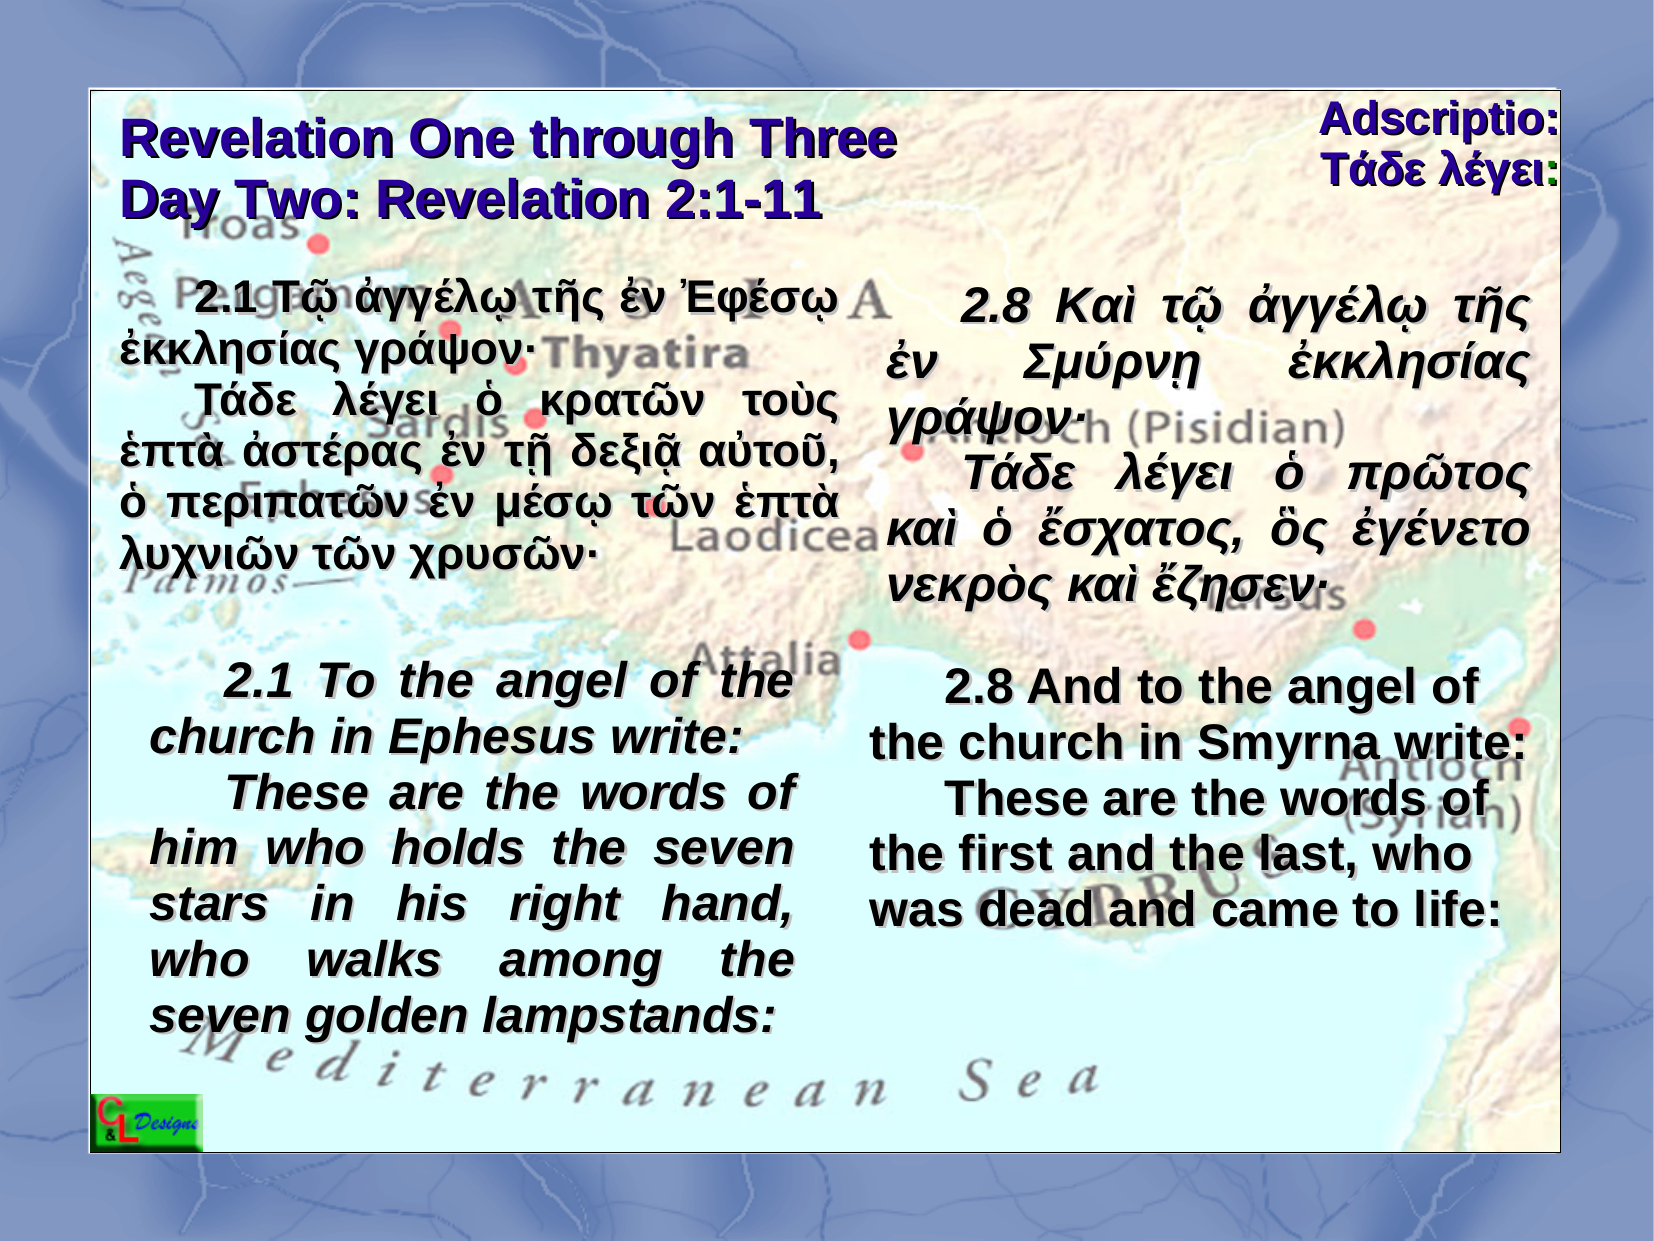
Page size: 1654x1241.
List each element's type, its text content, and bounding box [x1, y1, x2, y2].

picture [0, 0, 1654, 1241]
title Revelation One through Three Day Two: Revelation 2:1-11 [119, 96, 1081, 241]
text_box 2.8 Καὶ τῷ ἀγγέλῳ τῆς ἐν Σμύρνῃ ἐκκλησίας γράψον· Τάδε λέγει ὁ πρῶτος καὶ ὁ ἔσχατος, ὃς ἐγένετο νεκρὸς καὶ ἔζησεν· [871, 270, 1547, 646]
text_box Adscriptio: Τάδε λέγει: [1135, 90, 1561, 247]
text_box 2.1 To the angel of the church in Ephesus write: These are the words of him who holds the seven stars in his right hand, who walks among the seven golden lampstands: [135, 645, 811, 1059]
text_box 2.8 And to the angel of the church in Smyrna write: These are the words of the first and the last, who was dead and came to life: [855, 651, 1546, 1066]
text_box 2.1 Τῷ ἀγγέλῳ τῆς ἐν Ἐφέσῳ ἐκκλησίας γράψον· Τάδε λέγει ὁ κρατῶν τοὺς ἑπτὰ ἀστέρας ἐν τῇ δεξιᾷ αὐτοῦ, ὁ περιπατῶν ἐν μέσῳ τῶν ἑπτὰ λυχνιῶν τῶν χρυσῶν· [105, 263, 856, 631]
